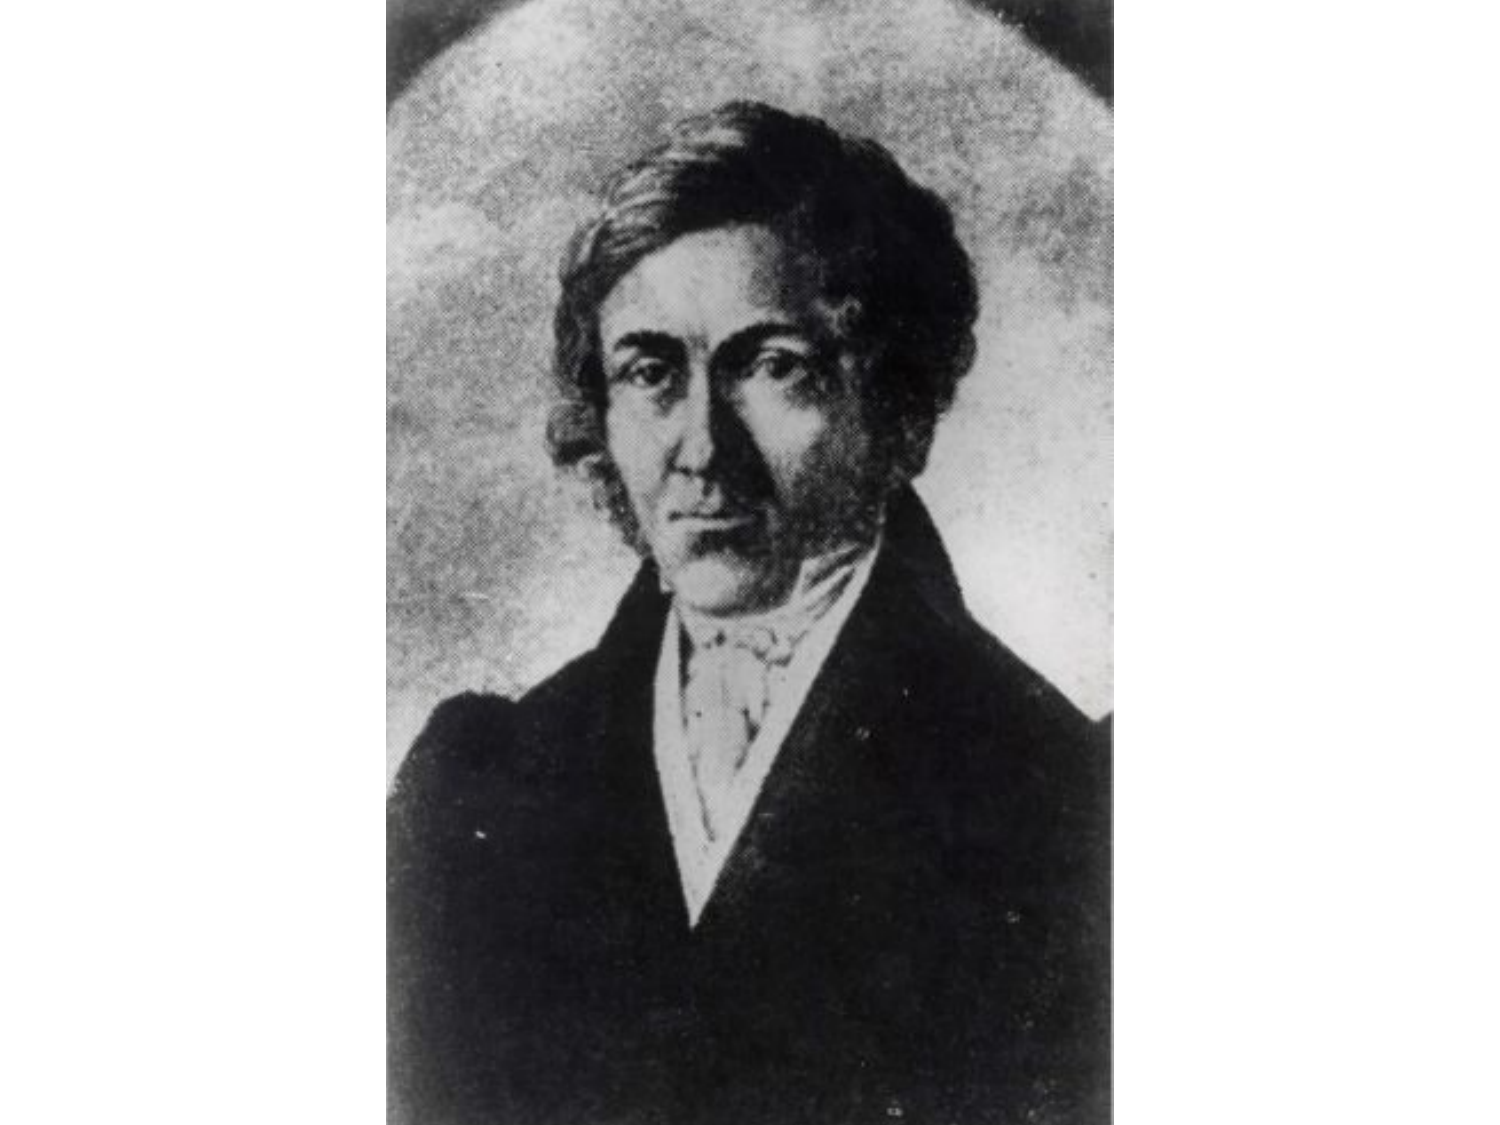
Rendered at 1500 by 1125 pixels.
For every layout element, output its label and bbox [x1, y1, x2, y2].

picture [386, 0, 1114, 1125]
